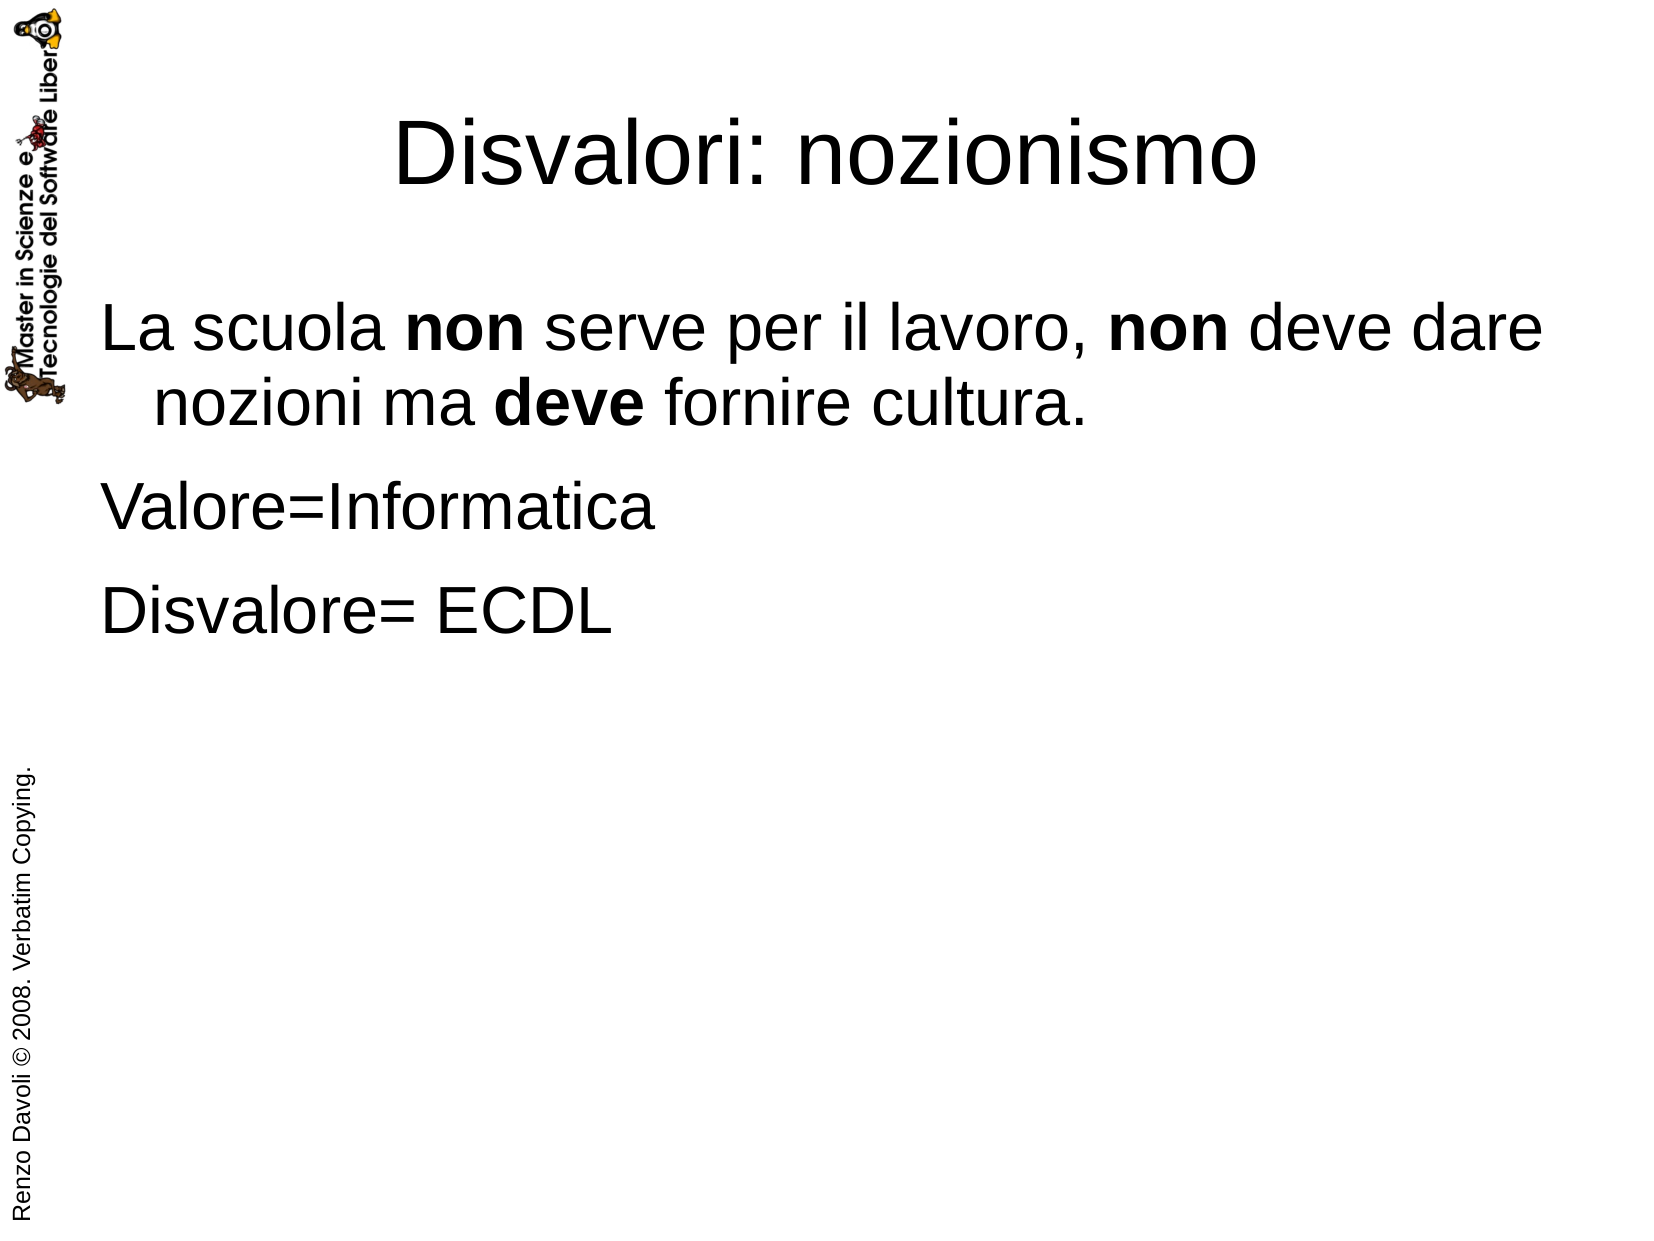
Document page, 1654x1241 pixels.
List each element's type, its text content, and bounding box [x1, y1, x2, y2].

list La scuola non serve per il lavoro, non deve dare nozioni ma deve fornire cultura. Valore=Informatica Disvalore= ECDL [82, 290, 1571, 1094]
picture [1, 2, 69, 413]
title Disvalori: nozionismo [82, 56, 1571, 250]
